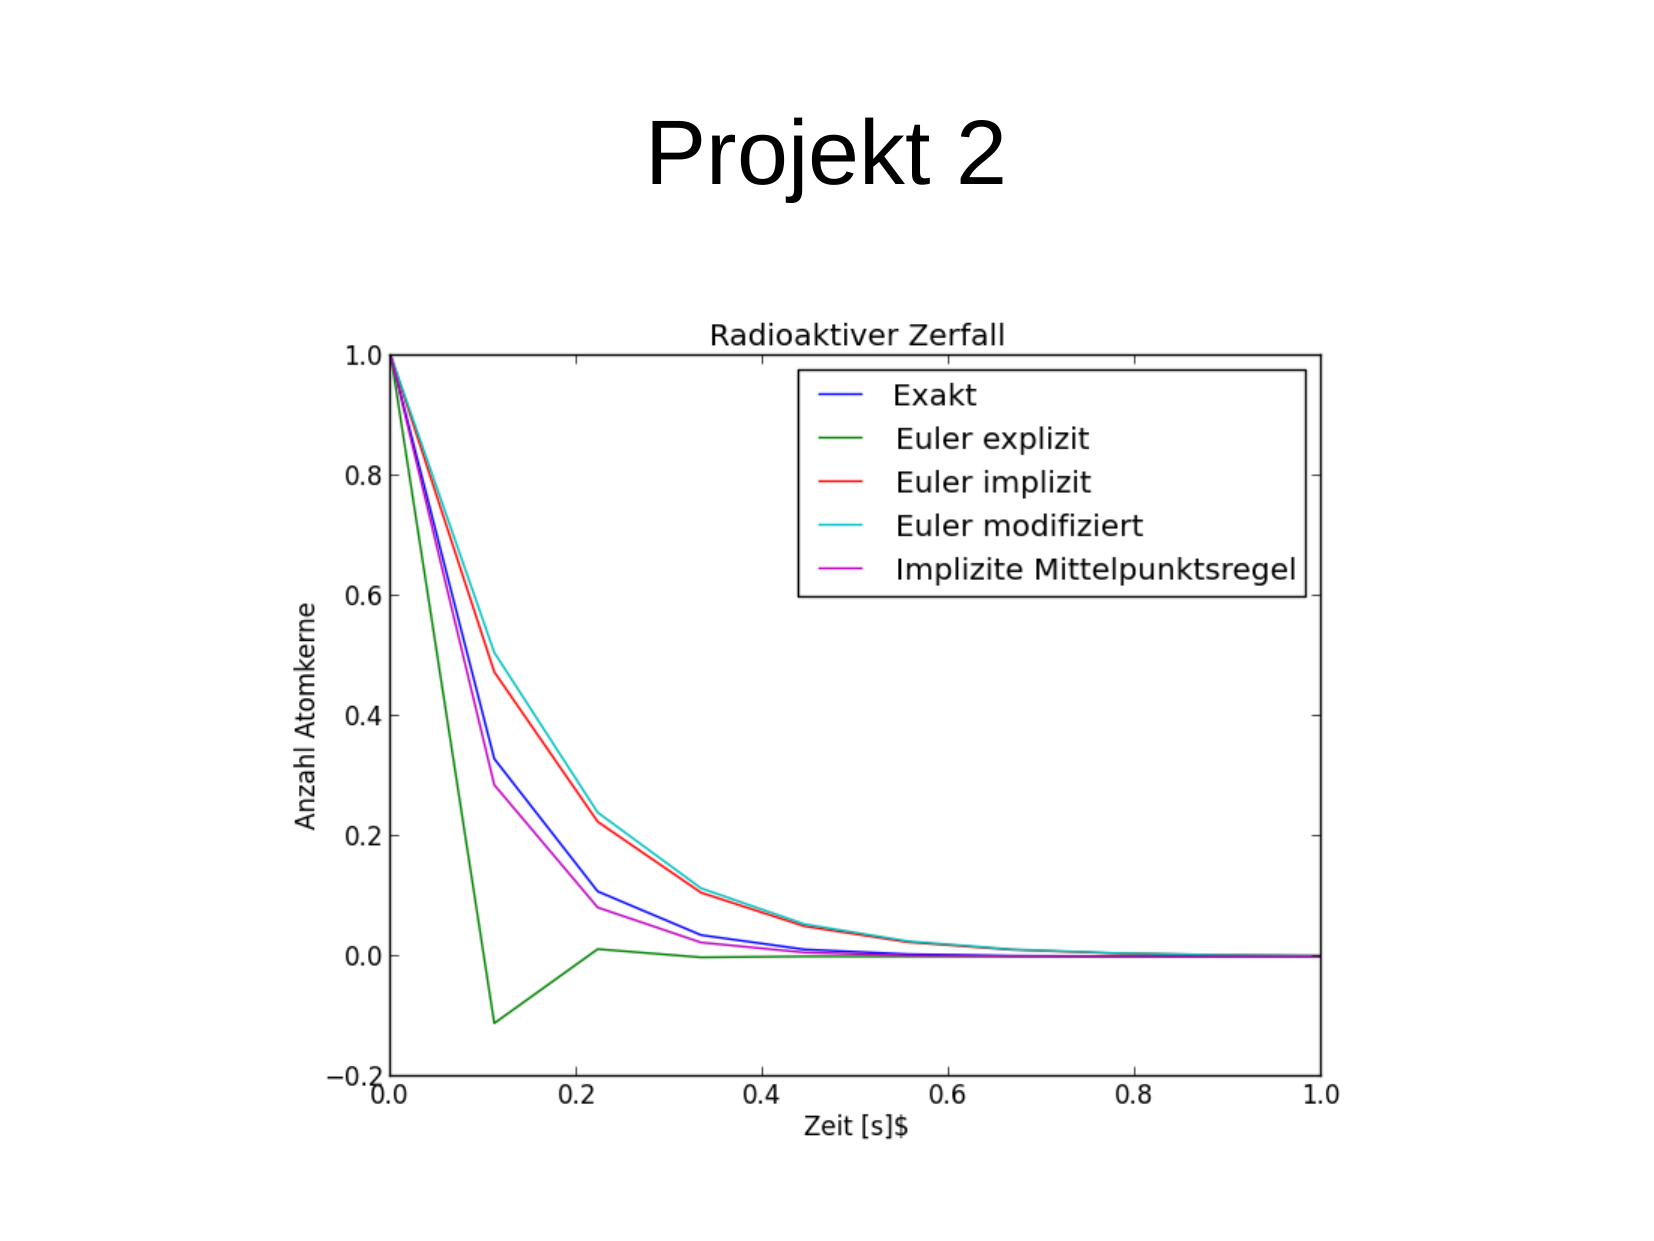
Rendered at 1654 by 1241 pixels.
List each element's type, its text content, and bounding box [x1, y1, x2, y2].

picture [241, 266, 1442, 1167]
title Projekt 2 [82, 49, 1571, 257]
